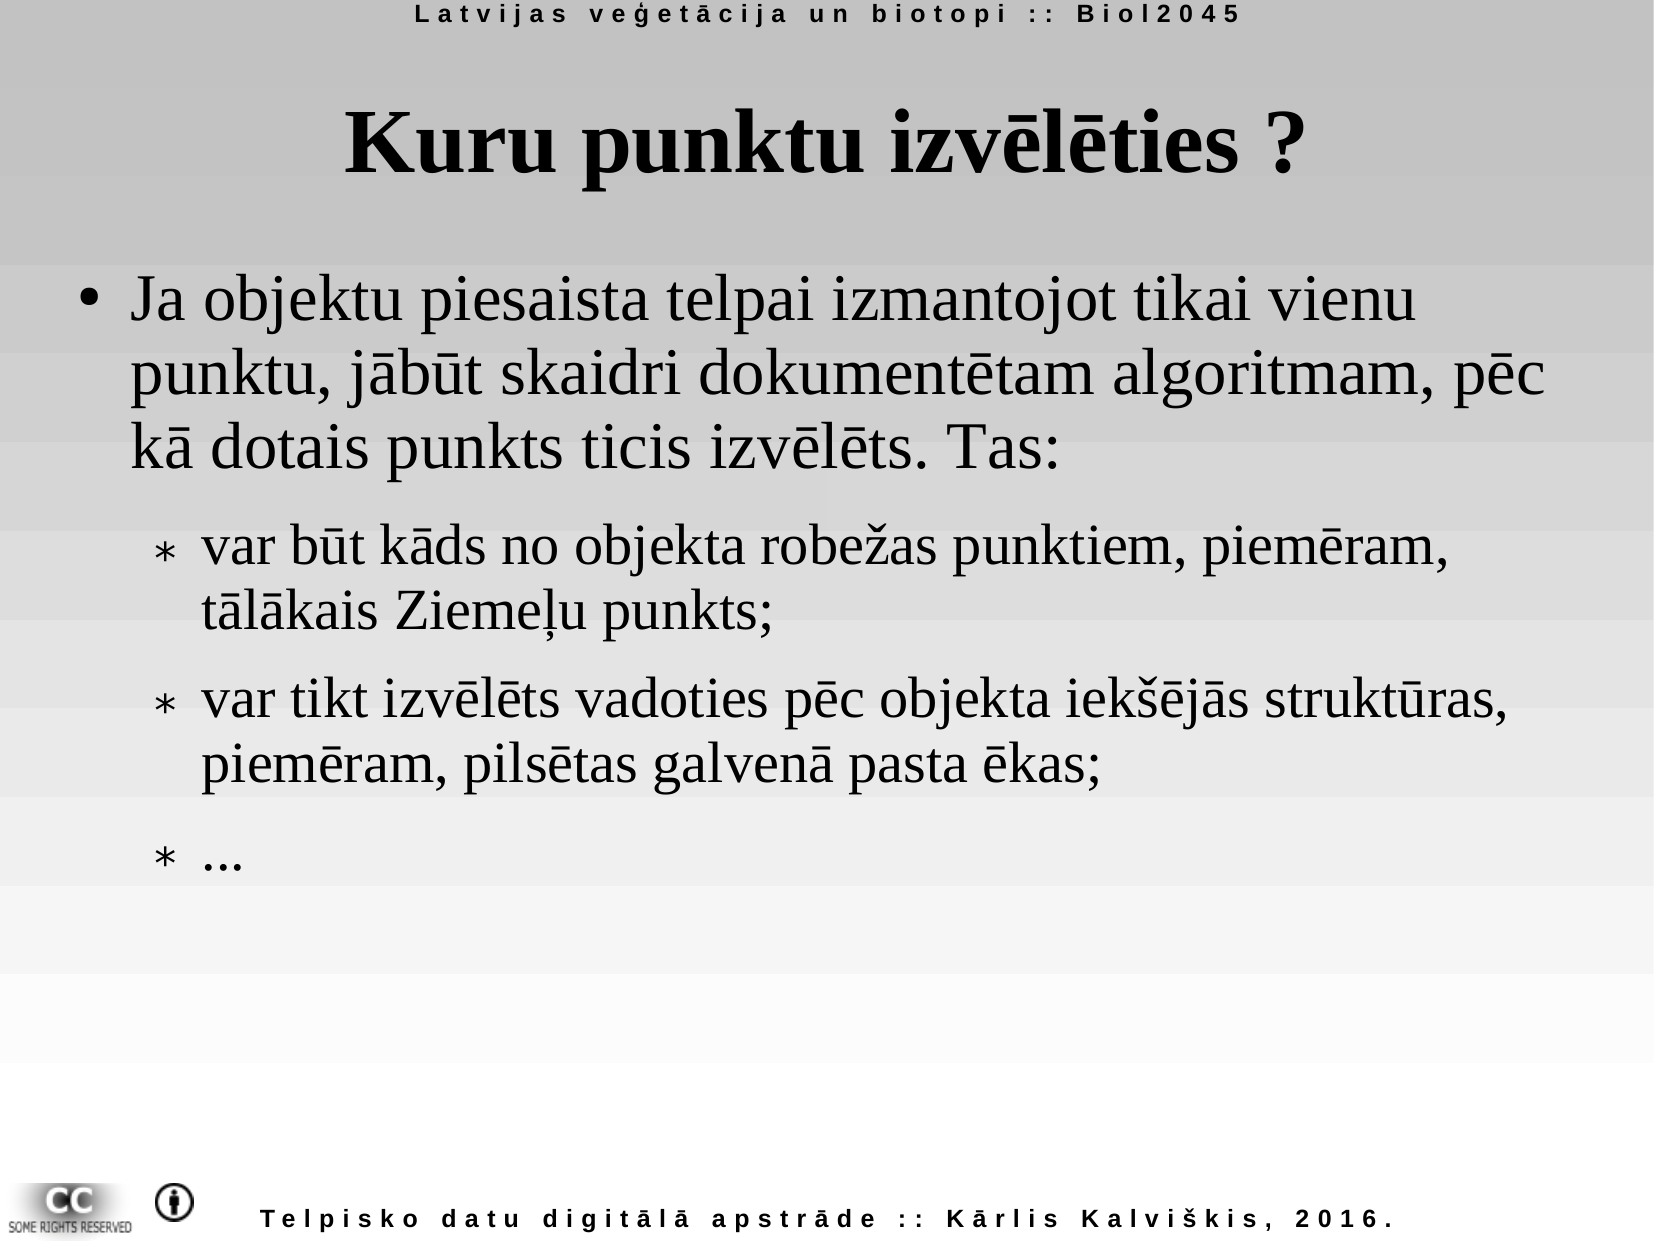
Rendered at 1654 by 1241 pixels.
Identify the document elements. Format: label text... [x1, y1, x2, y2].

picture [0, 0, 1654, 1241]
title Kuru punktu izvēlēties ? [59, 37, 1596, 246]
list Ja objektu piesaista telpai izmantojot tikai vienu punktu, jābūt skaidri dokumentētam algoritmam, pēc kā dotais punkts ticis izvēlēts. Tas: var būt kāds no objekta robežas punktiem, piemēram, tālākais Ziemeļu punkts; var tikt izvēlēts vadoties pēc objekta iekšējās struktūras, piemēram, pilsētas galvenā pasta ēkas; ... [59, 261, 1596, 981]
